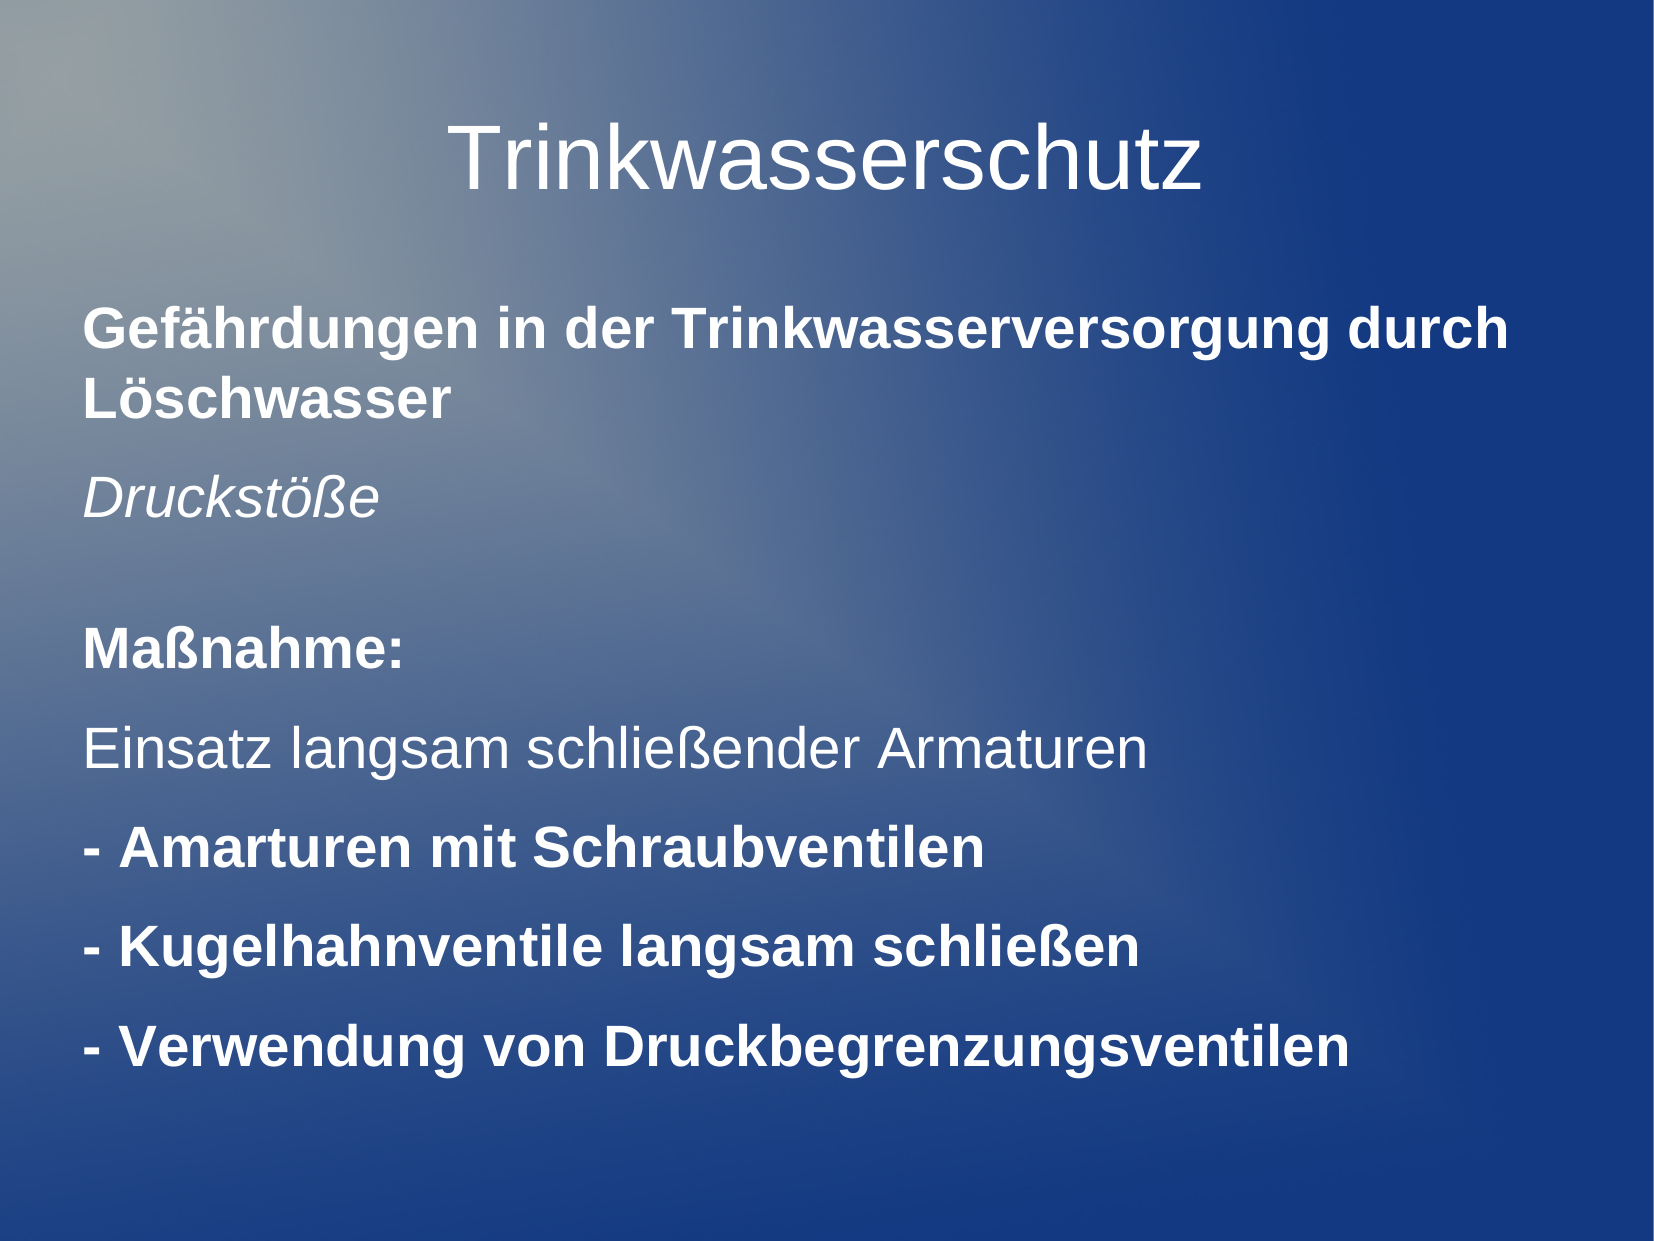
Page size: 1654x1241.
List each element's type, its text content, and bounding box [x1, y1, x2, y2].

title Trinkwasserschutz [82, 49, 1571, 257]
list Gefährdungen in der Trinkwasserversorgung durch Löschwasser Druckstöße Maßnahme: Einsatz langsam schließender Armaturen - Amarturen mit Schraubventilen - Kugelhahnventile langsam schließen - Verwendung von Druckbegrenzungsventilen [82, 290, 1571, 1109]
